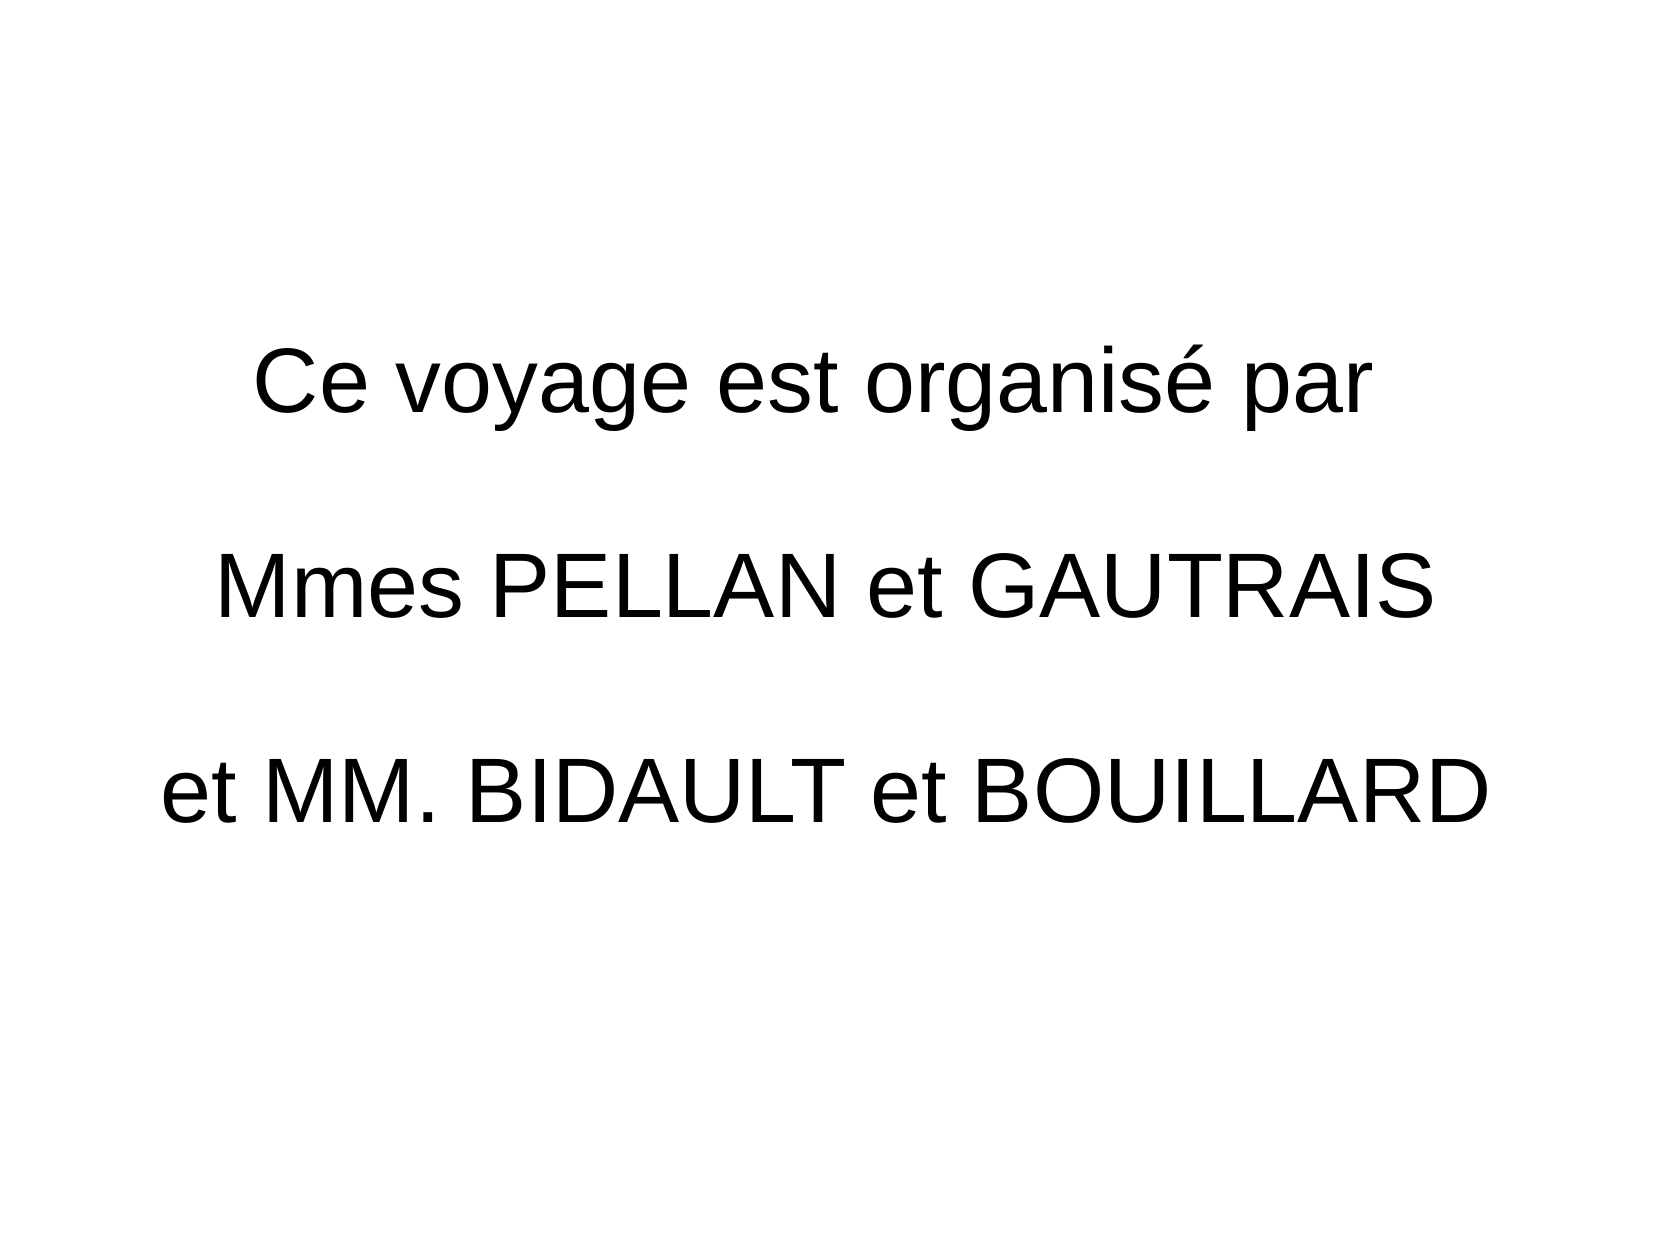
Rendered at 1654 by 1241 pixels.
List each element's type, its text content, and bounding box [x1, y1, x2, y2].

title Ce voyage est organisé par Mmes PELLAN et GAUTRAIS et MM. BIDAULT et BOUILLARD [82, 329, 1571, 945]
